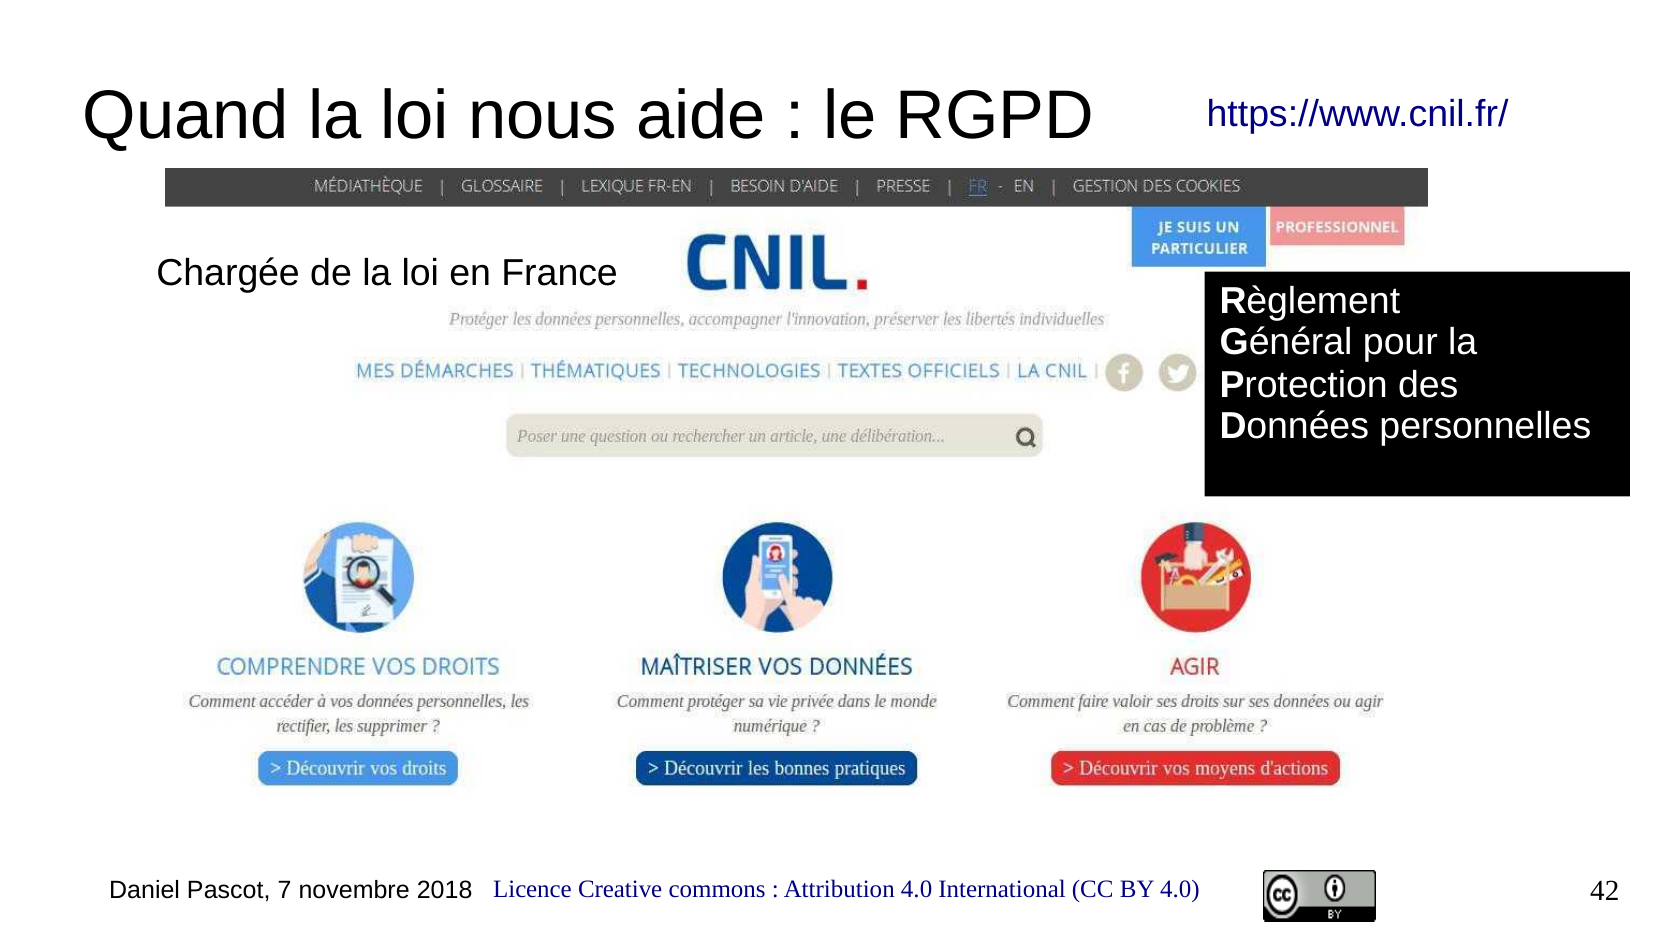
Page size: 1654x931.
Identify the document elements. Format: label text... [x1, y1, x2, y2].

picture [165, 168, 1428, 810]
text_box https://www.cnil.fr/ [1191, 84, 1595, 142]
text_box Chargée de la loi en France [141, 243, 697, 343]
title Quand la loi nous aide : le RGPD [82, 37, 1571, 193]
text_box Règlement Général pour la Protection des Données personnelles [1204, 271, 1630, 497]
picture [1263, 870, 1376, 922]
